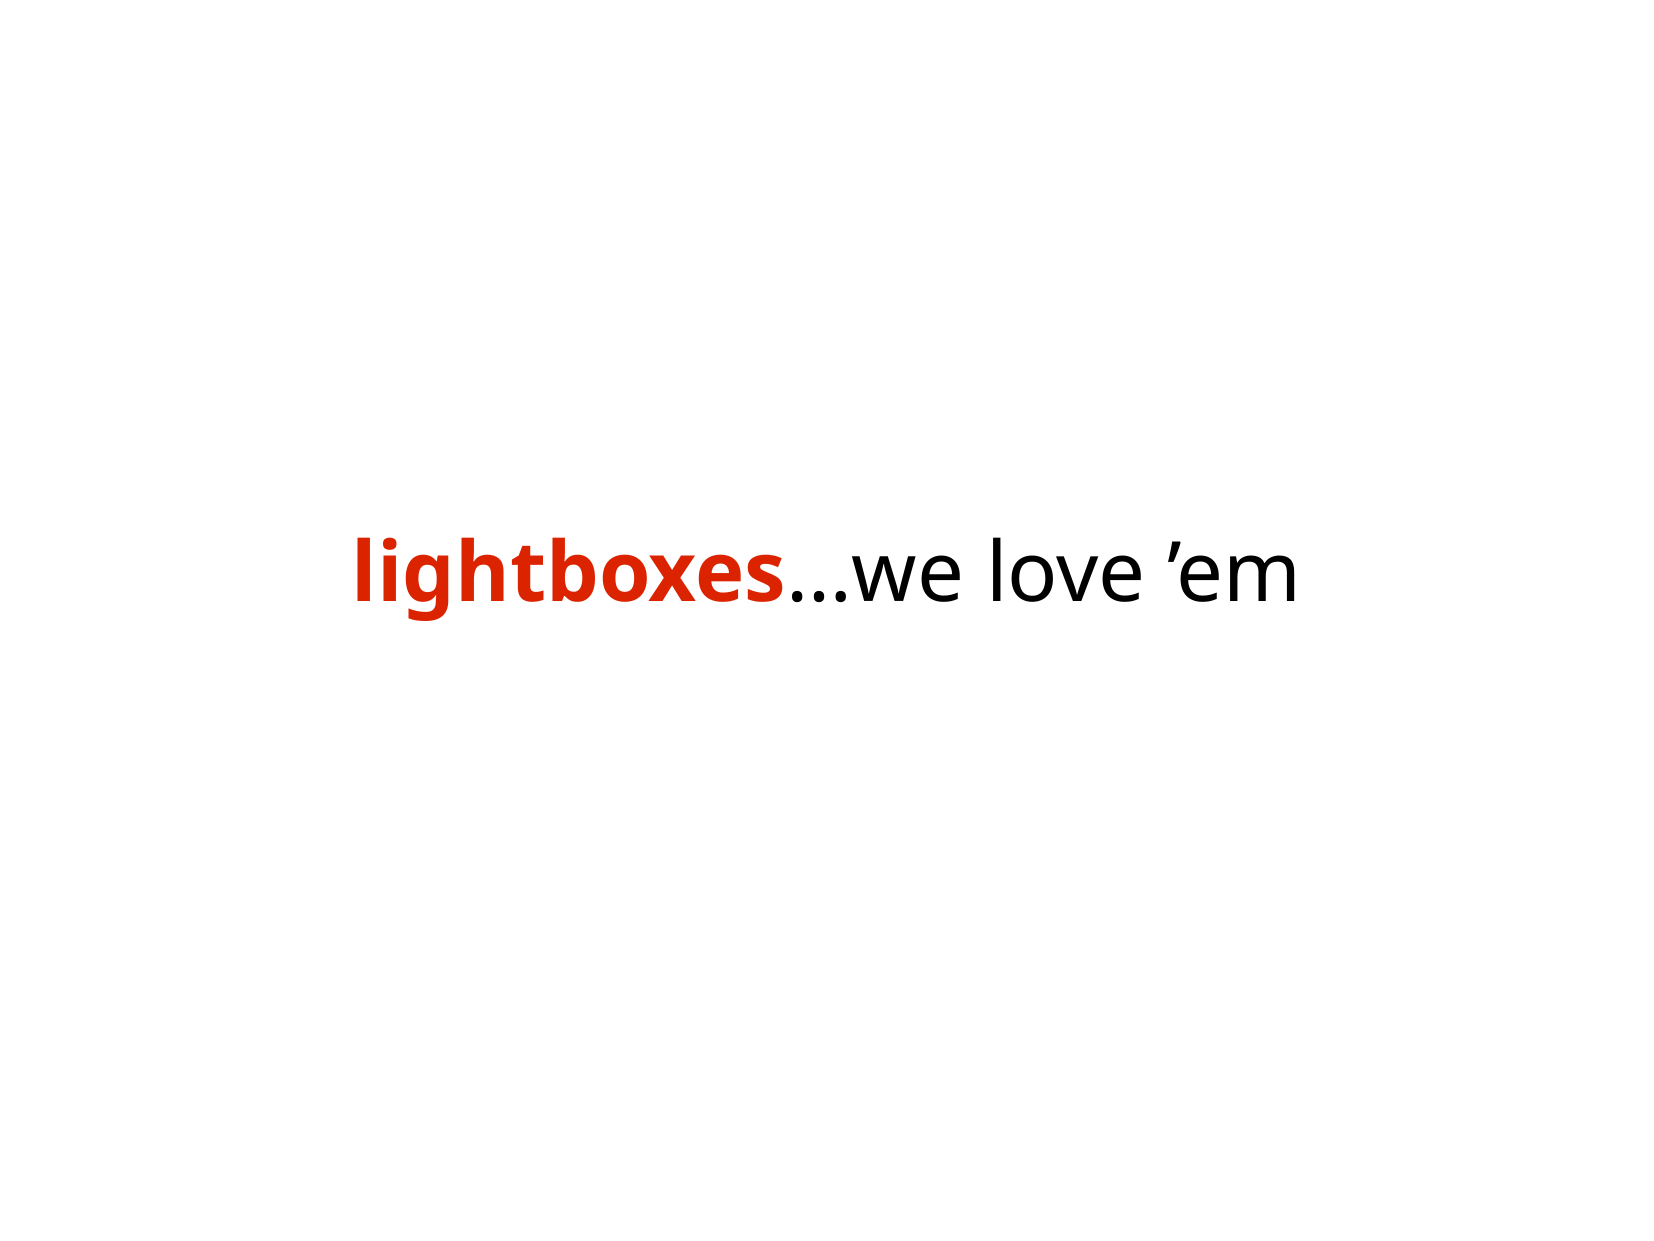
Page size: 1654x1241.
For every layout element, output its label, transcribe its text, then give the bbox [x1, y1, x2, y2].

subtitle lightboxes…we love ’em [82, 118, 1571, 1021]
